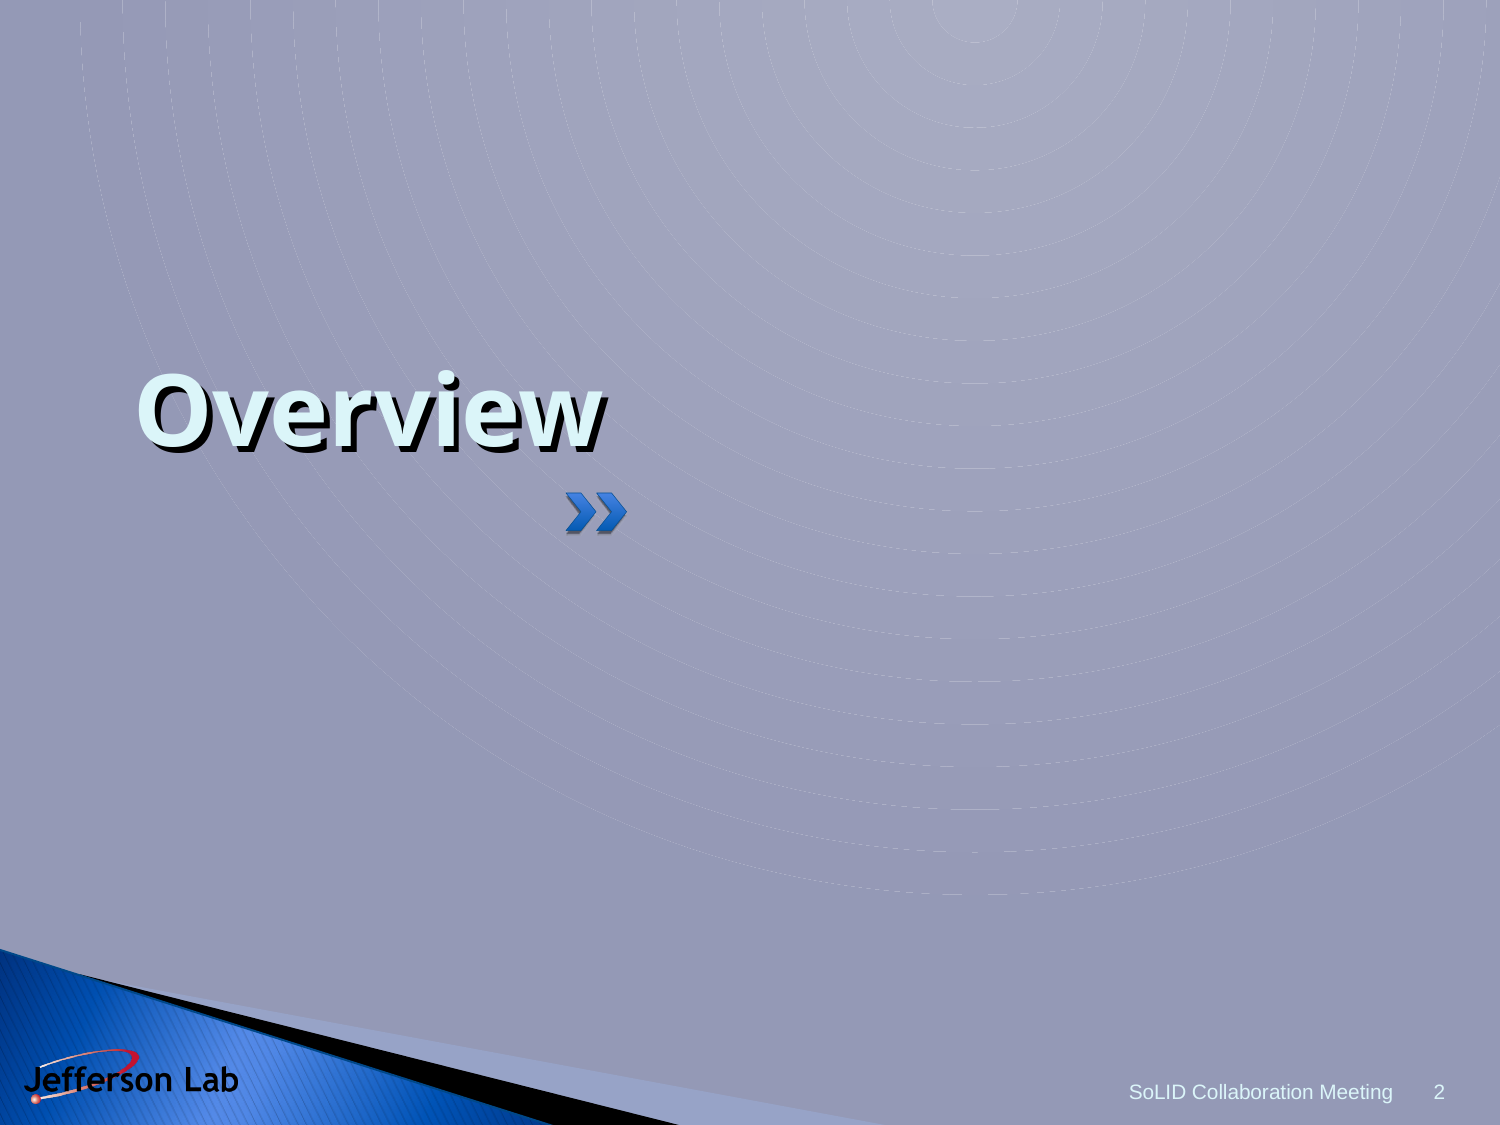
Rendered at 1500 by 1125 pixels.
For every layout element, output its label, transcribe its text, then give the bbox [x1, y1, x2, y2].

title Overview [118, 173, 1394, 474]
text_box 2 [1418, 1051, 1479, 1112]
text_box SoLID Collaboration Meeting [1103, 1051, 1418, 1112]
